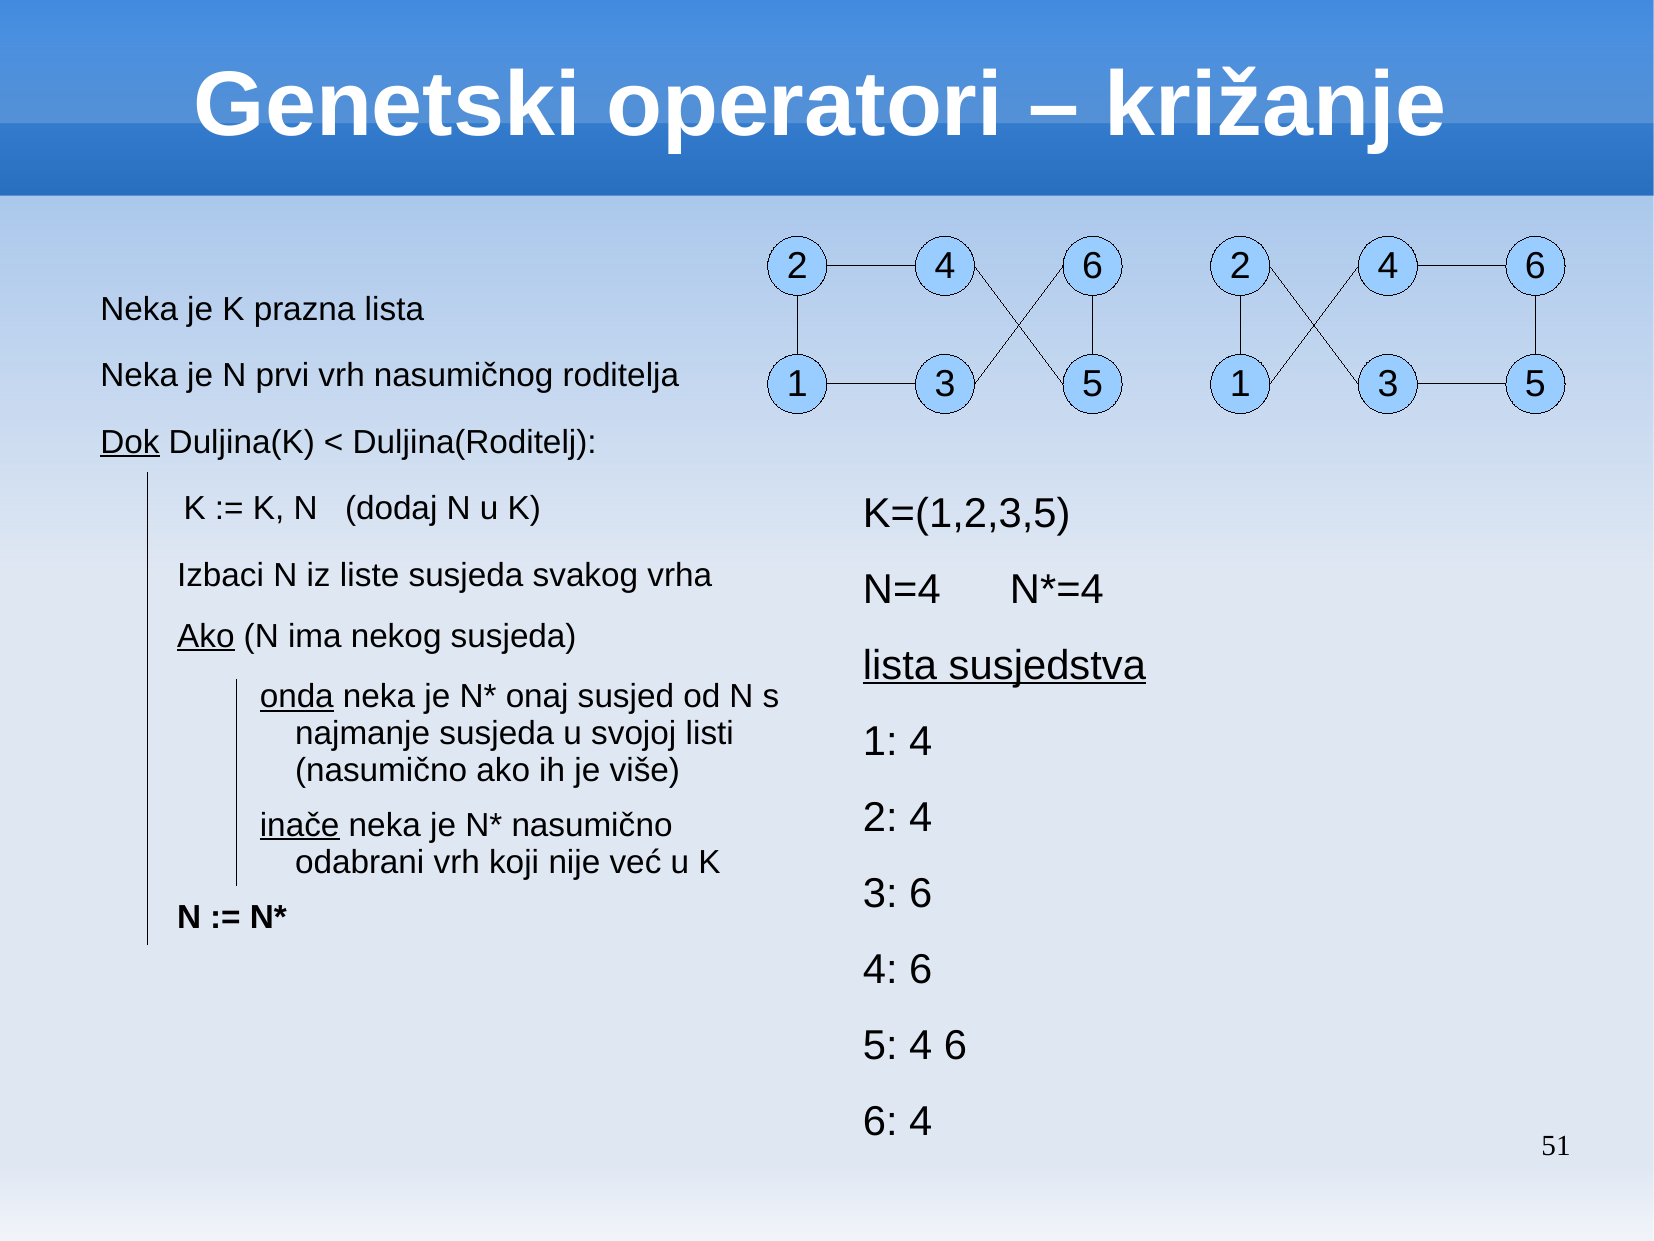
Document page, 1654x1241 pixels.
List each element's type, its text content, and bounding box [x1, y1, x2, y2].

text_box 4 [915, 236, 975, 296]
text_box 1 [767, 354, 827, 414]
text_box 5 [1505, 354, 1566, 414]
text_box 5 [1062, 354, 1123, 414]
text_box 6 [1063, 236, 1123, 296]
text_box 3 [915, 354, 975, 414]
text_box 3 [1358, 354, 1418, 414]
picture [0, 0, 1654, 1241]
text_box 2 [767, 236, 827, 296]
list K=(1,2,3,5) N=4 N*=4 lista susjedstva 1: 4 2: 4 3: 6 4: 6 5: 4 6 6: 4 [845, 290, 1572, 1211]
text_box 1 [1210, 354, 1270, 414]
list Neka je K prazna lista Neka je N prvi vrh nasumičnog roditelja Dok Duljina(K) < Duljina(Roditelj): K := K, N (dodaj N u K) Izbaci N iz liste susjeda svakog vrha Ako (N ima nekog susjeda) onda neka je N* onaj susjed od N s najmanje susjeda u svojoj listi (nasumično ako ih je više) inače neka je N* nasumično odabrani vrh koji nije već u K N := N* [82, 290, 809, 1134]
text_box 2 [1210, 236, 1270, 296]
text_box 6 [1505, 236, 1566, 296]
title Genetski operatori – križanje [76, 0, 1565, 208]
text_box 4 [1358, 236, 1418, 296]
